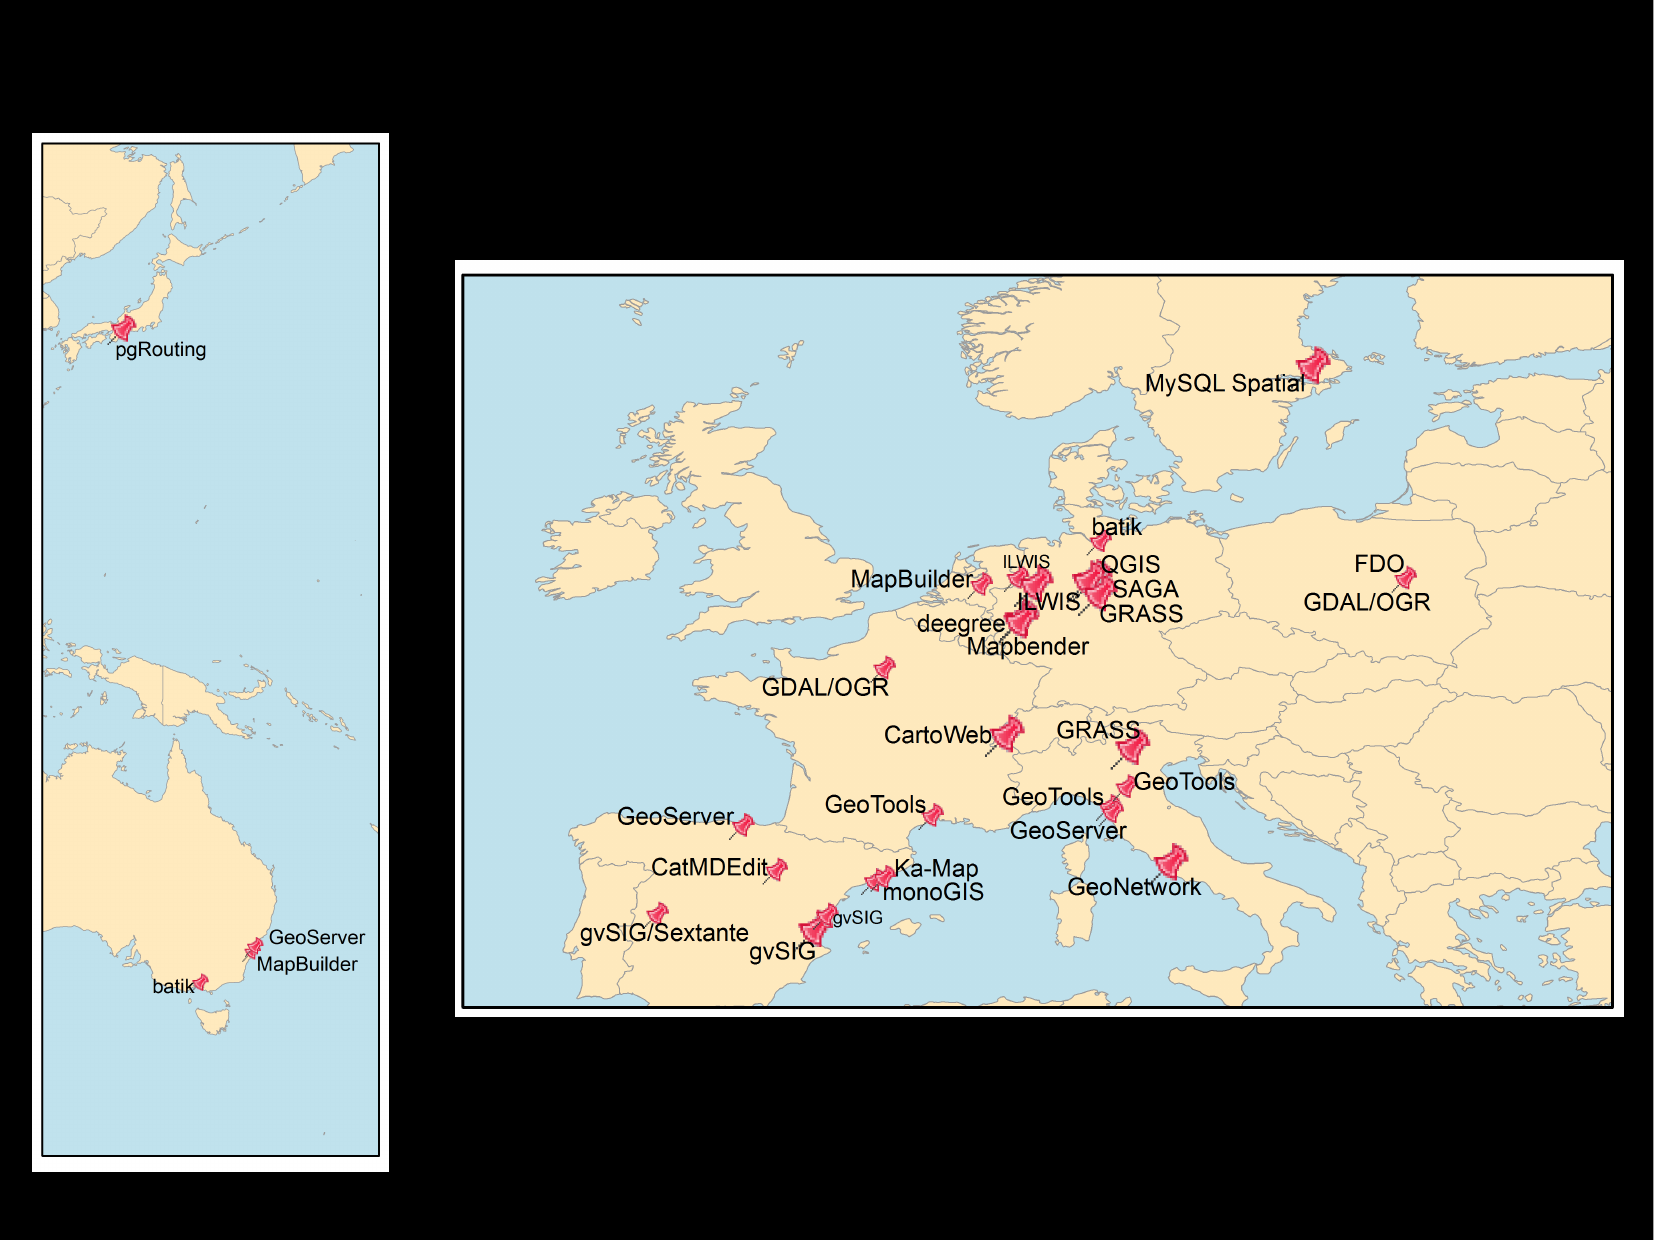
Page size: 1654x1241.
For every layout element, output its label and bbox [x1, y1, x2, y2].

picture [32, 133, 389, 1172]
picture [455, 260, 1624, 1017]
